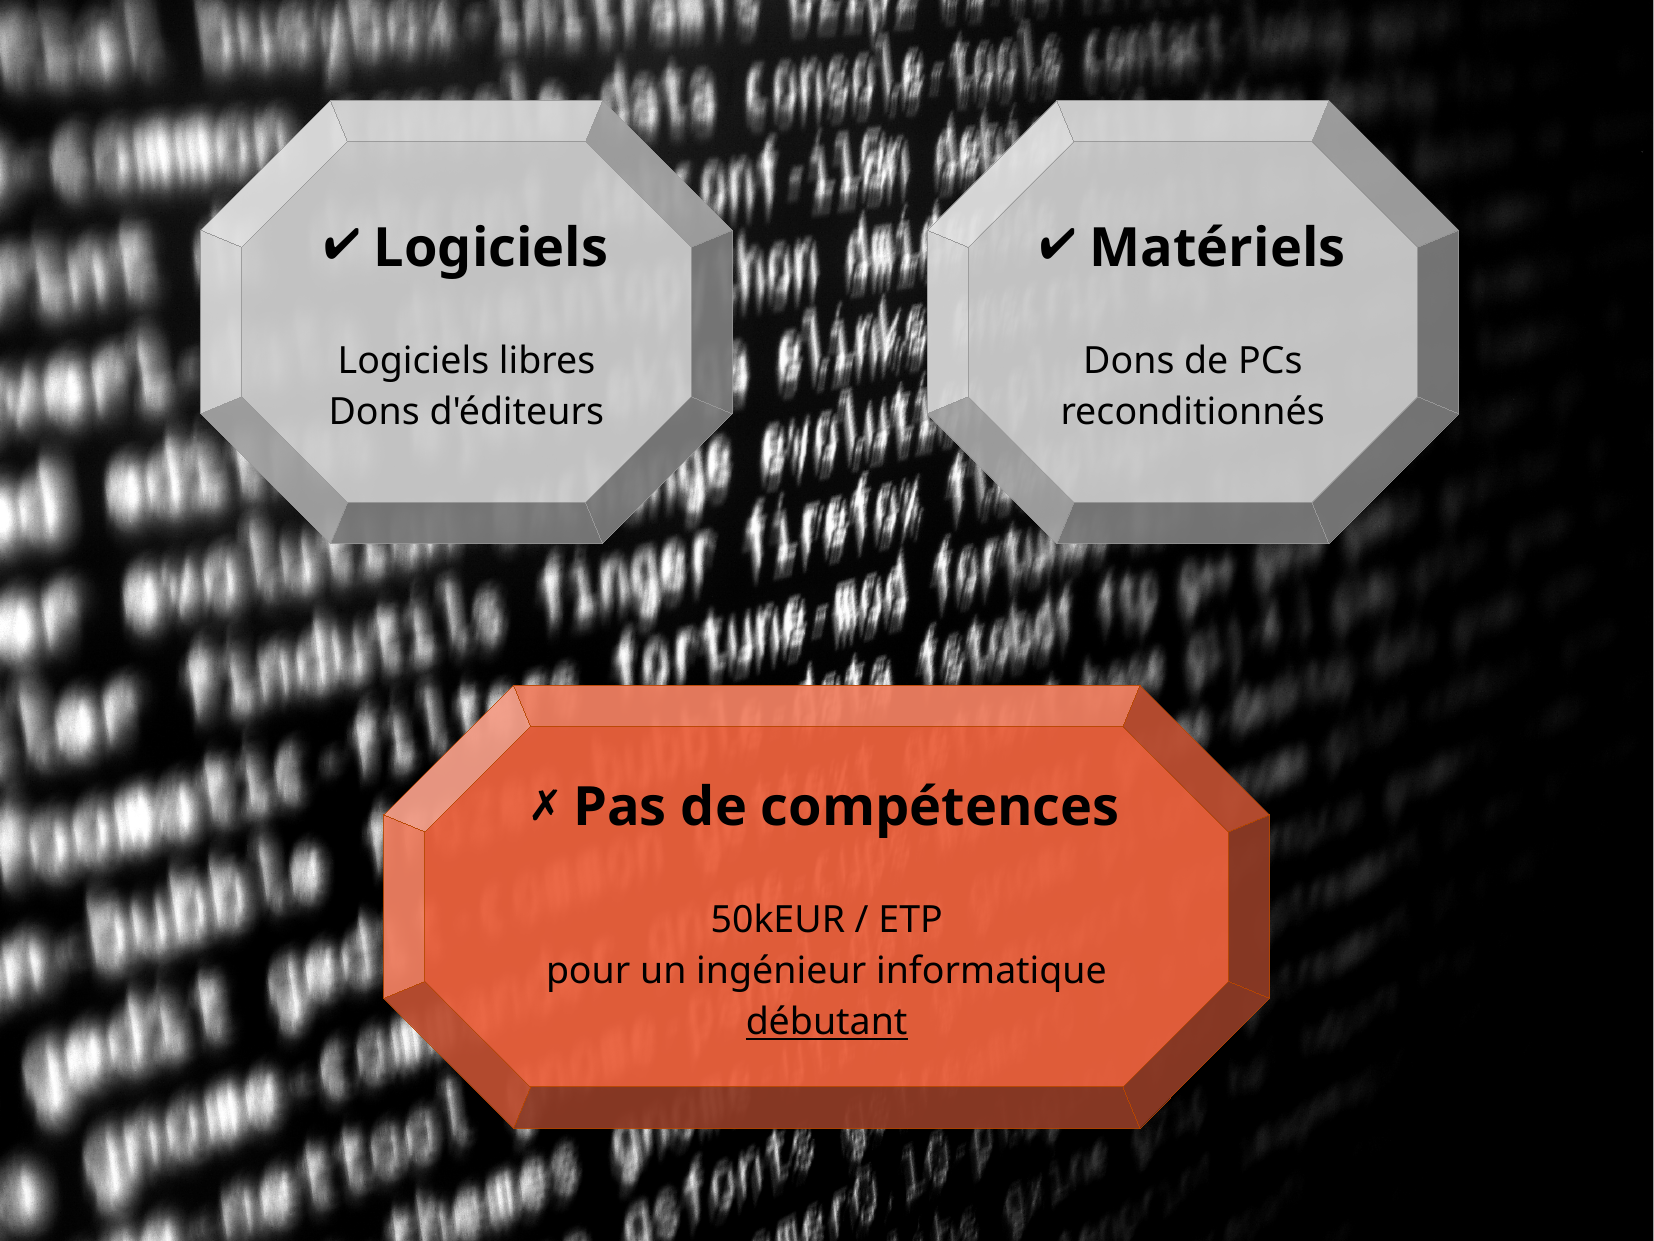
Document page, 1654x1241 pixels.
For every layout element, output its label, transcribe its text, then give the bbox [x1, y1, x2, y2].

text_box Pas de compétences 50kEUR / ETP pour un ingénieur informatique débutant [425, 727, 1228, 1086]
picture [0, 0, 1654, 1241]
text_box Matériels Dons de PCs reconditionnés [969, 142, 1417, 502]
text_box Logiciels Logiciels libres Dons d'éditeurs [242, 142, 691, 502]
